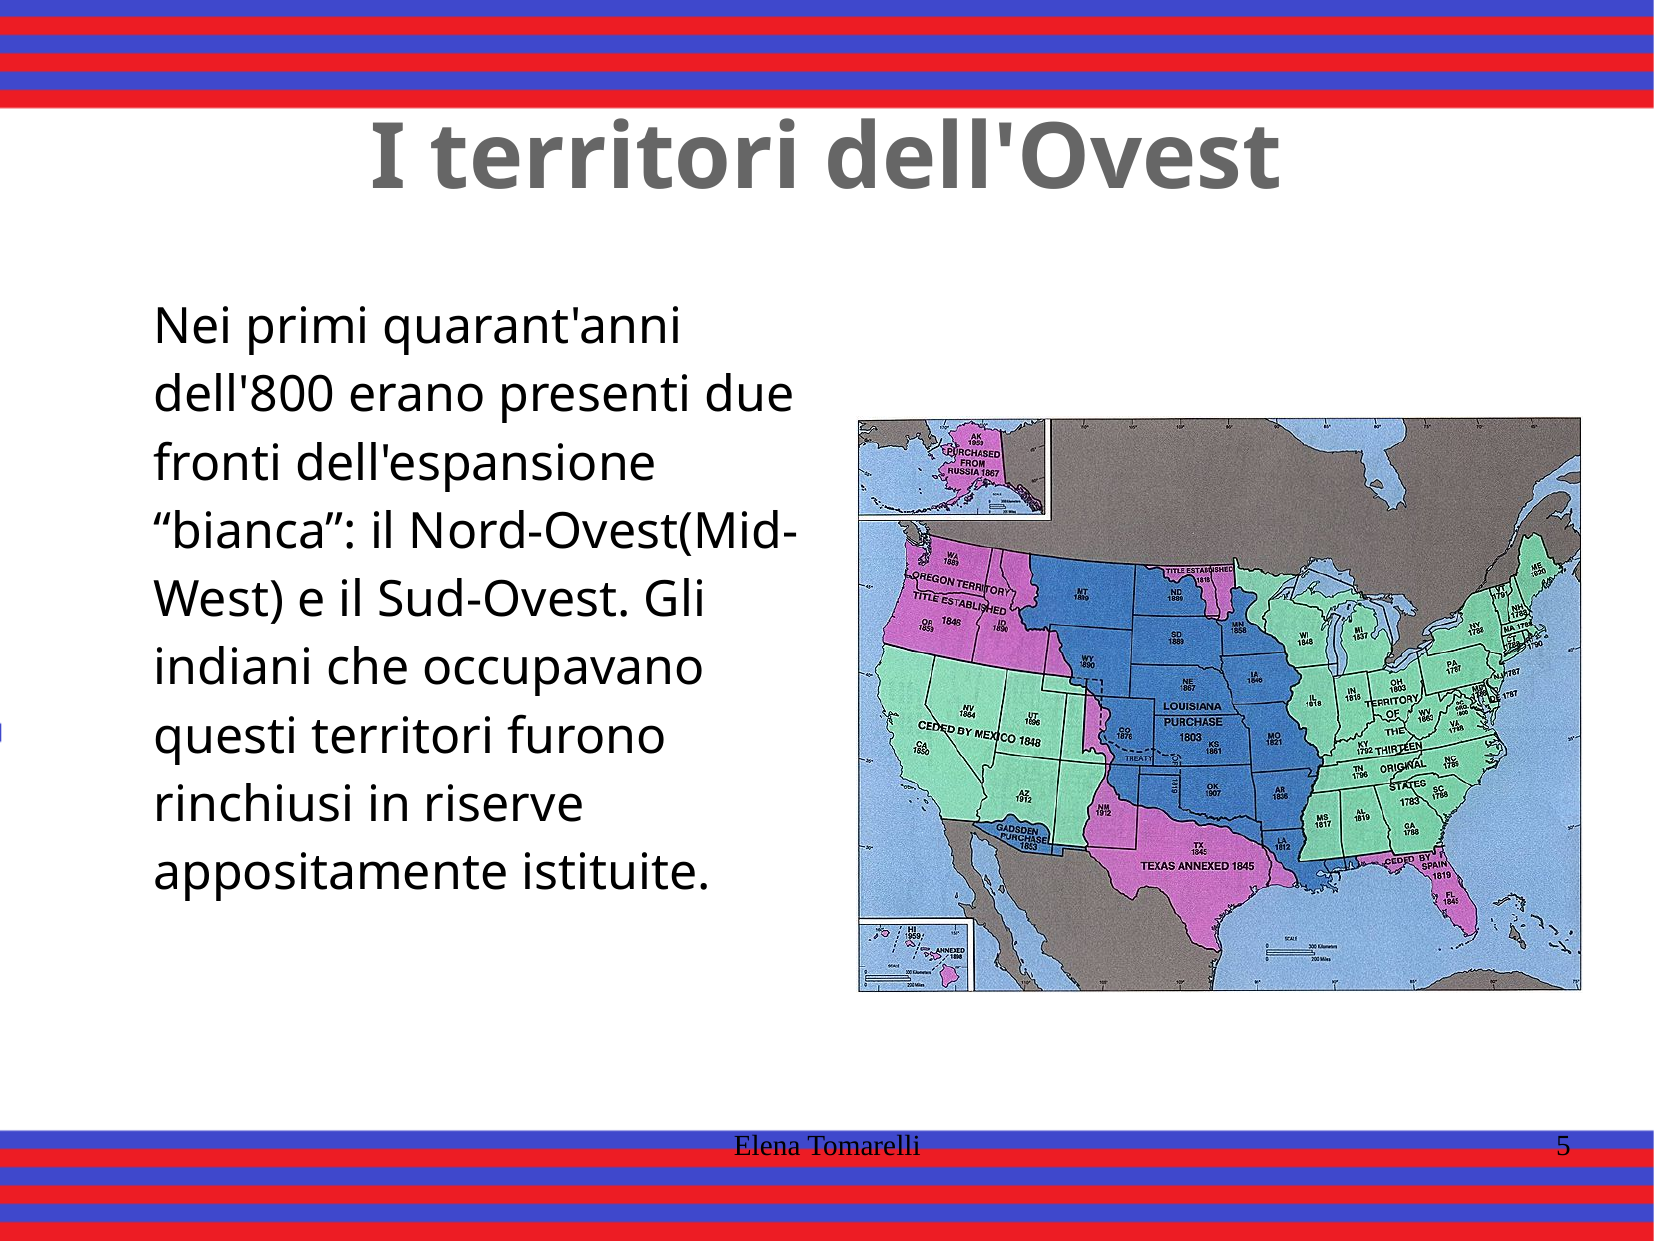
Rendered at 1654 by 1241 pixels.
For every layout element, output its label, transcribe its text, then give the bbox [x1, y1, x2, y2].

list Nei primi quarant'anni dell'800 erano presenti due fronti dell'espansione “bianca”: il Nord-Ovest(Mid-West) e il Sud-Ovest. Gli indiani che occupavano questi territori furono rinchiusi in riserve appositamente istituite. [82, 290, 809, 1109]
picture [0, 0, 1654, 1241]
title I territori dell'Ovest [82, 49, 1571, 257]
